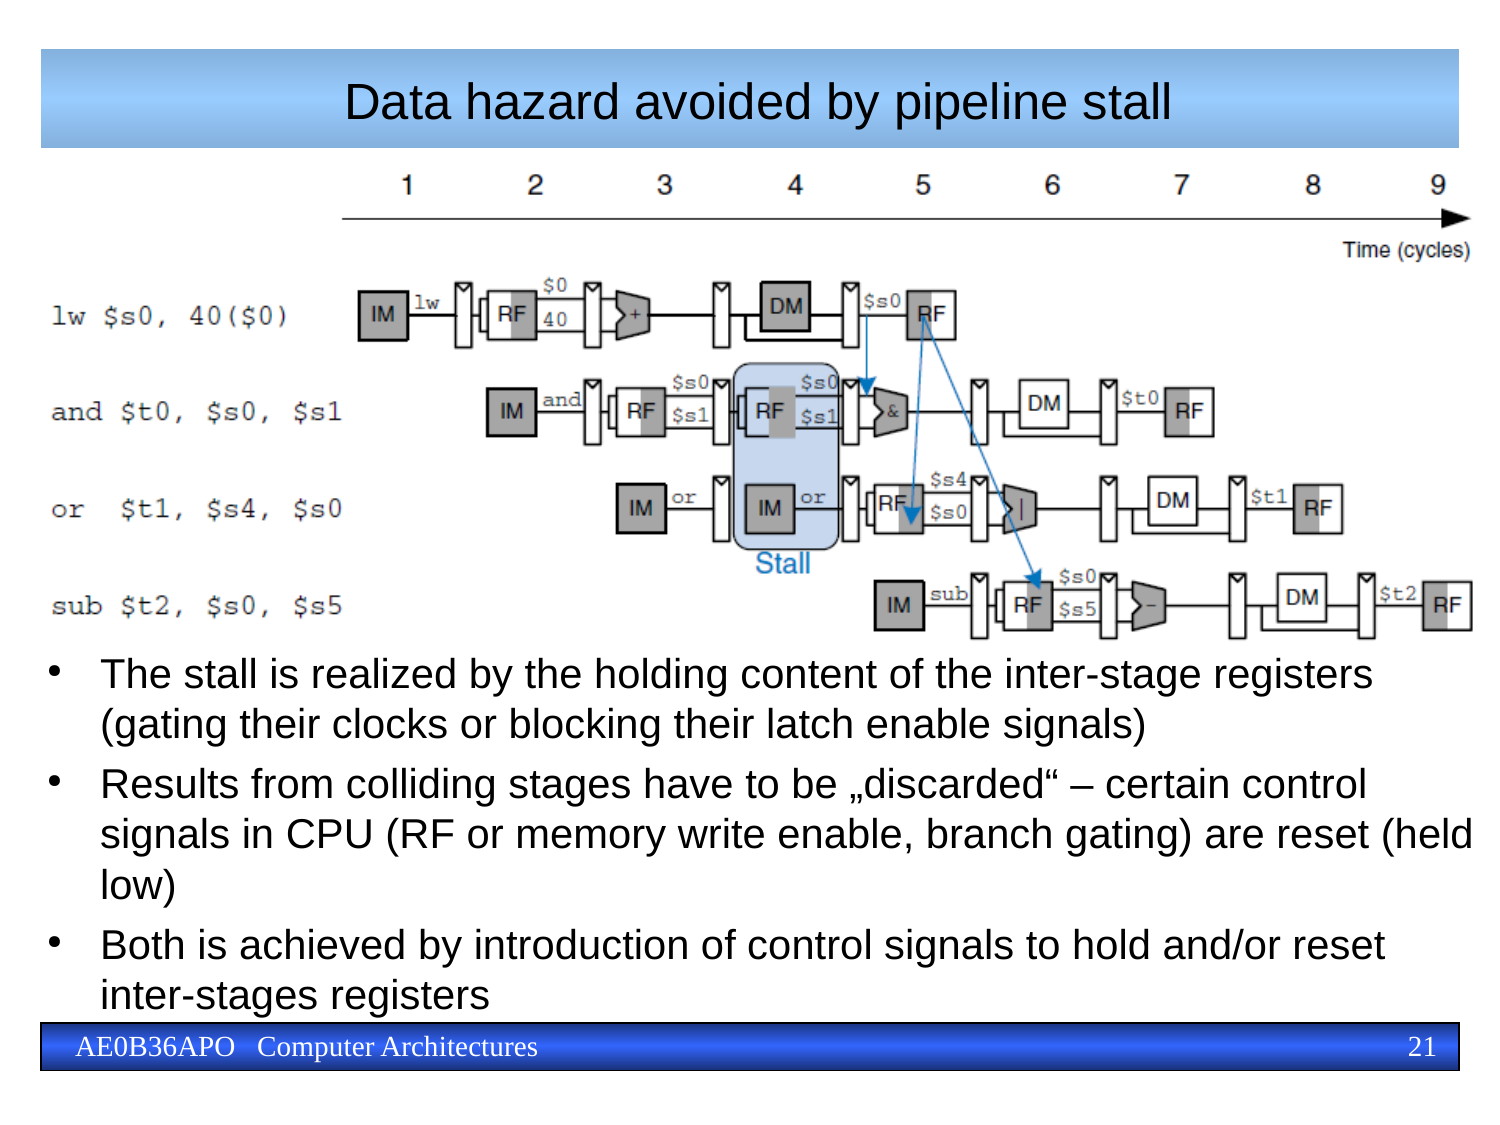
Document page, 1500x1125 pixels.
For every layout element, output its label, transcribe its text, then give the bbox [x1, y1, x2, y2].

picture [14, 148, 1500, 639]
list The stall is realized by the holding content of the inter-stage registers (gating their clocks or blocking their latch enable signals) Results from colliding stages have to be „discarded“ – certain control signals in CPU (RF or memory write enable, branch gating) are reset (held low) Both is achieved by introduction of control signals to hold and/or reset inter-stages registers [14, 639, 1500, 1086]
title Data hazard avoided by pipeline stall [41, 49, 1459, 148]
